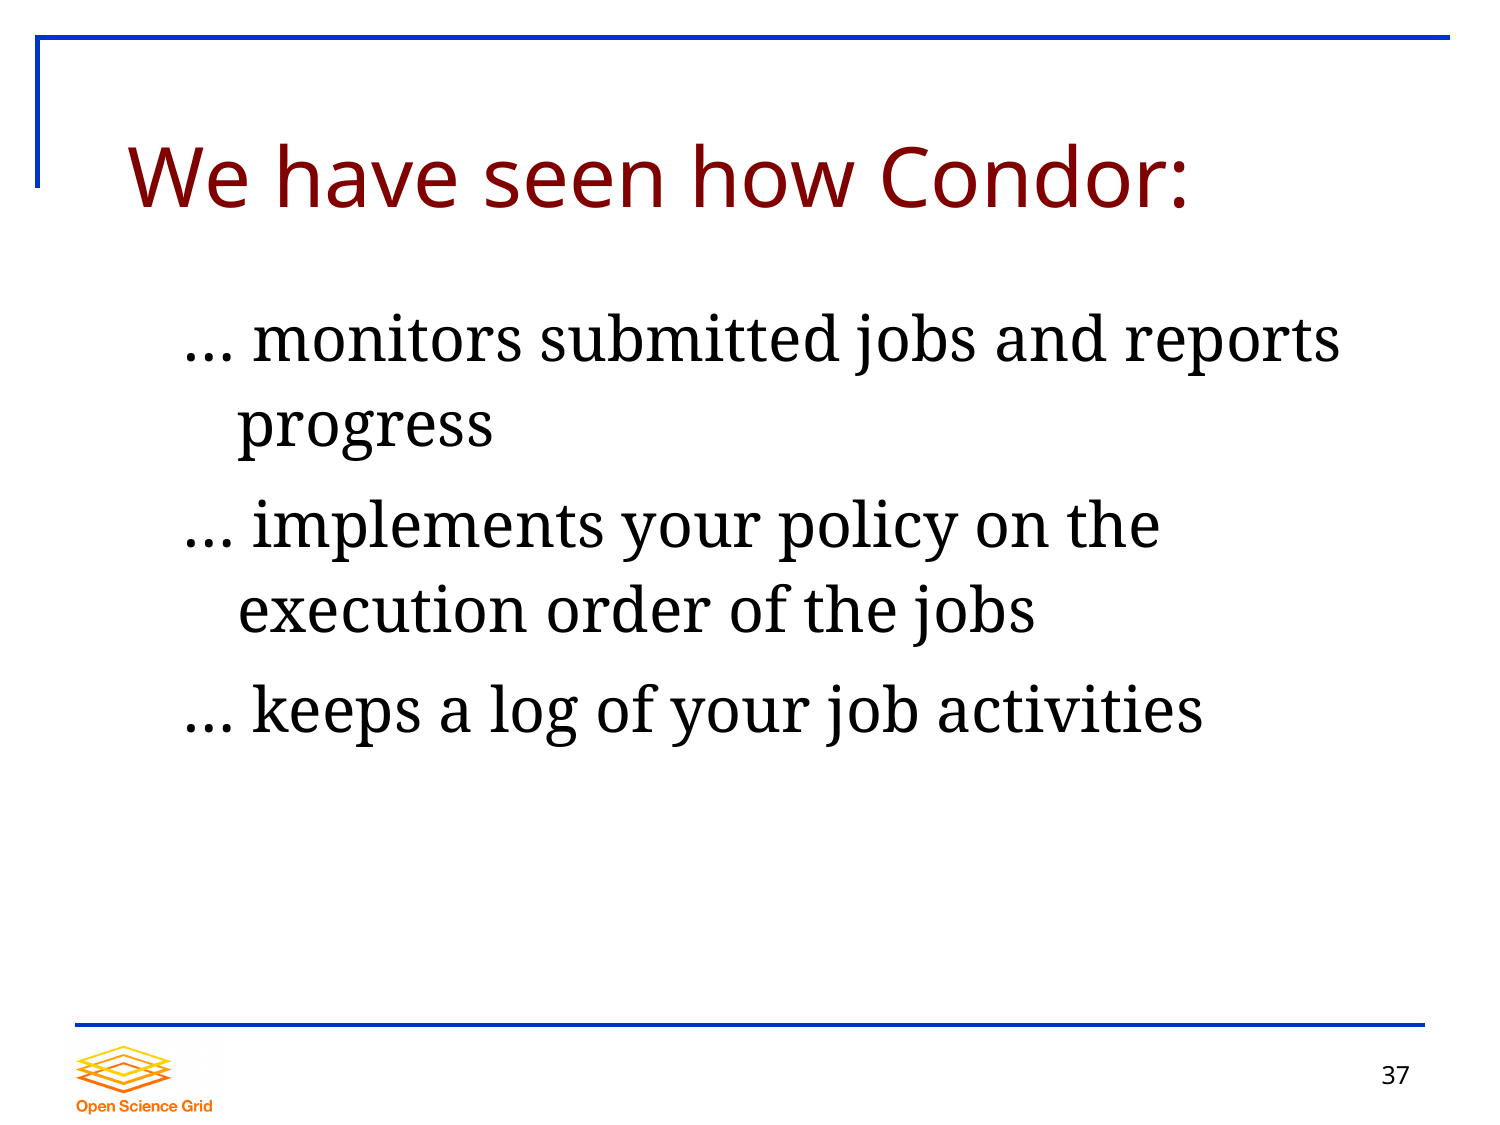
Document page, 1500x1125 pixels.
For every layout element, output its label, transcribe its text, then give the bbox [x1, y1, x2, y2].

picture [62, 1032, 226, 1125]
title We have seen how Condor: [112, 99, 1423, 251]
list … monitors submitted jobs and reports progress … implements your policy on the execution order of the jobs … keeps a log of your job activities [167, 287, 1426, 901]
